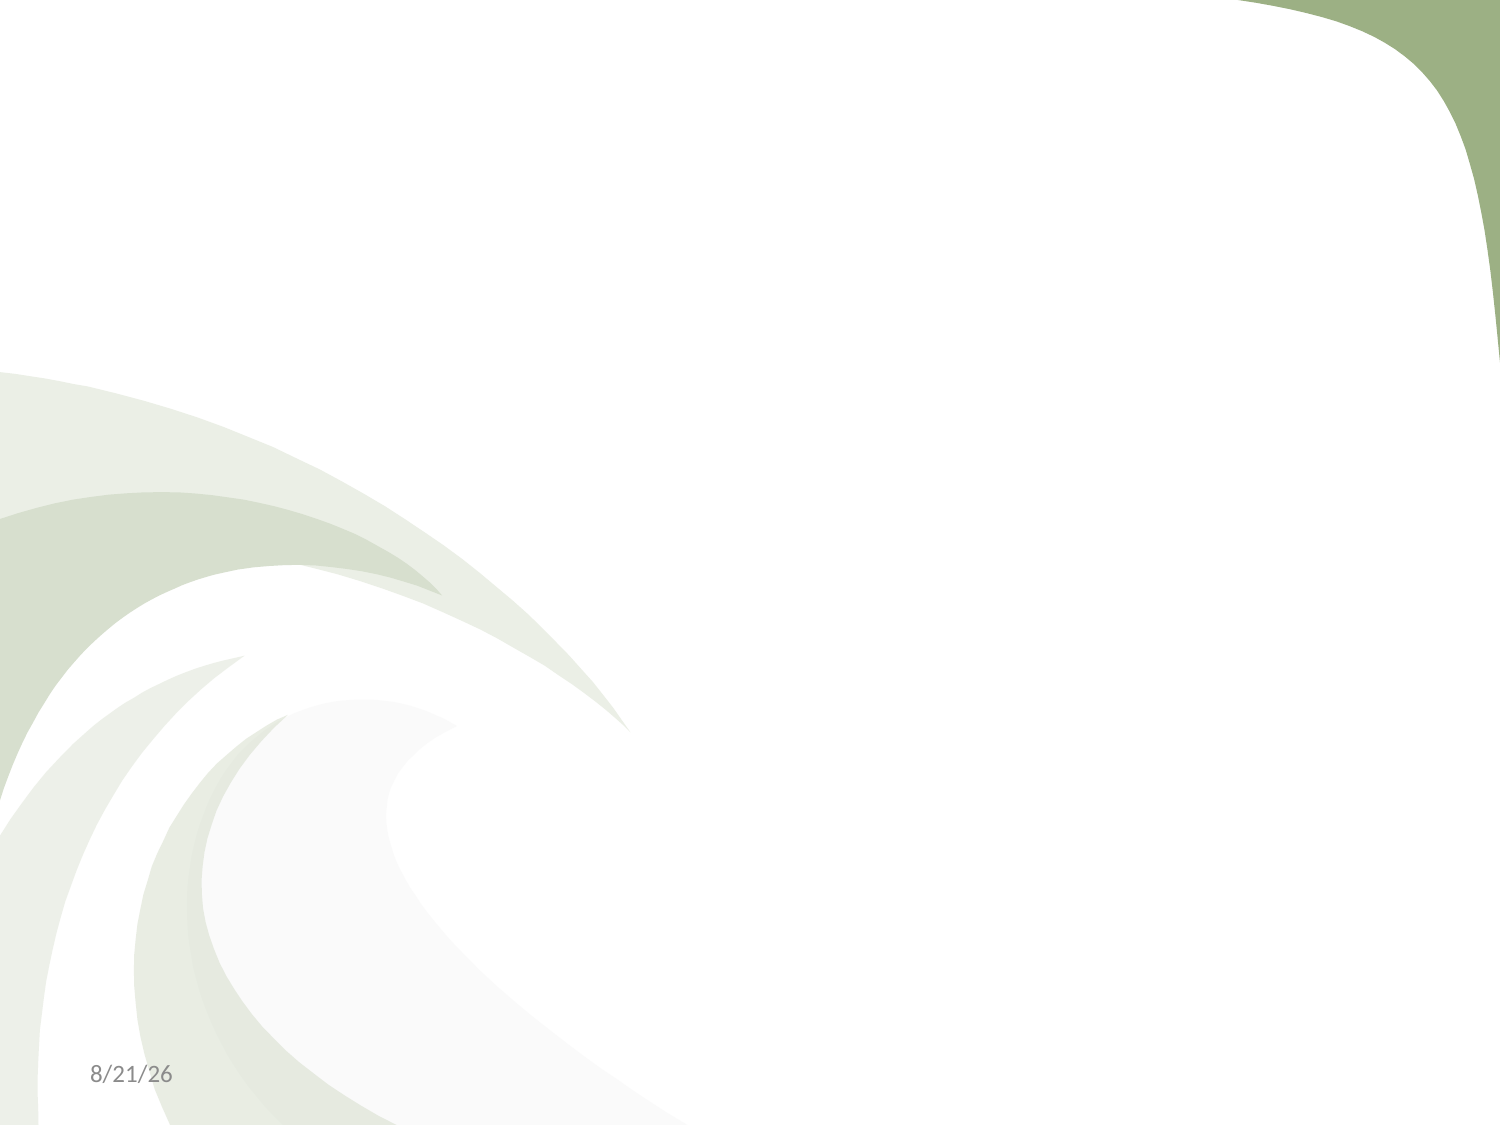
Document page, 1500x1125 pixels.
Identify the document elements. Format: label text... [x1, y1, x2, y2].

slide_number 11/8/18 [75, 1042, 425, 1103]
